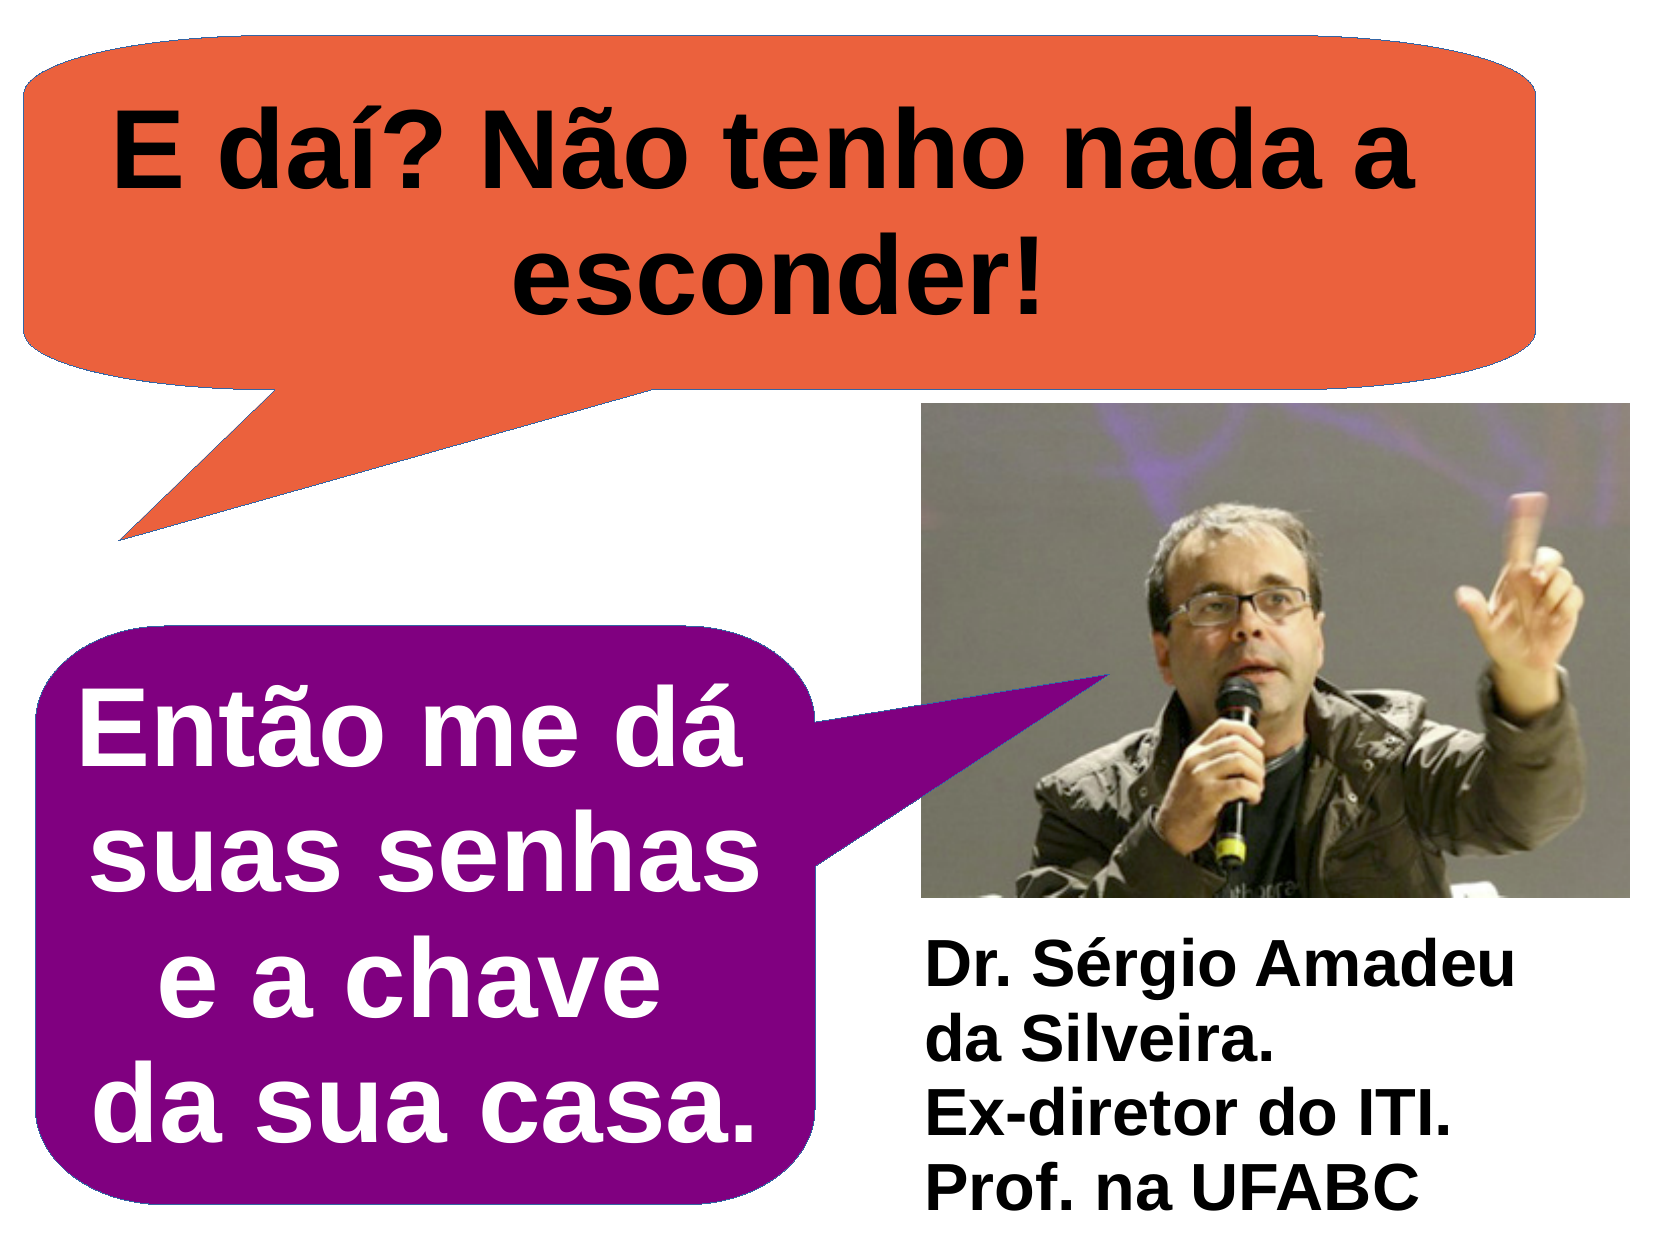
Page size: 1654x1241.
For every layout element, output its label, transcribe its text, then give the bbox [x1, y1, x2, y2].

text_box E daí? Não tenho nada a esconder! [23, 35, 1536, 541]
picture [921, 403, 1630, 898]
text_box Então me dá suas senhas e a chave da sua casa. [35, 625, 1110, 1205]
text_box Dr. Sérgio Amadeu da Silveira. Ex-diretor do ITI. Prof. na UFABC [909, 918, 1583, 1233]
